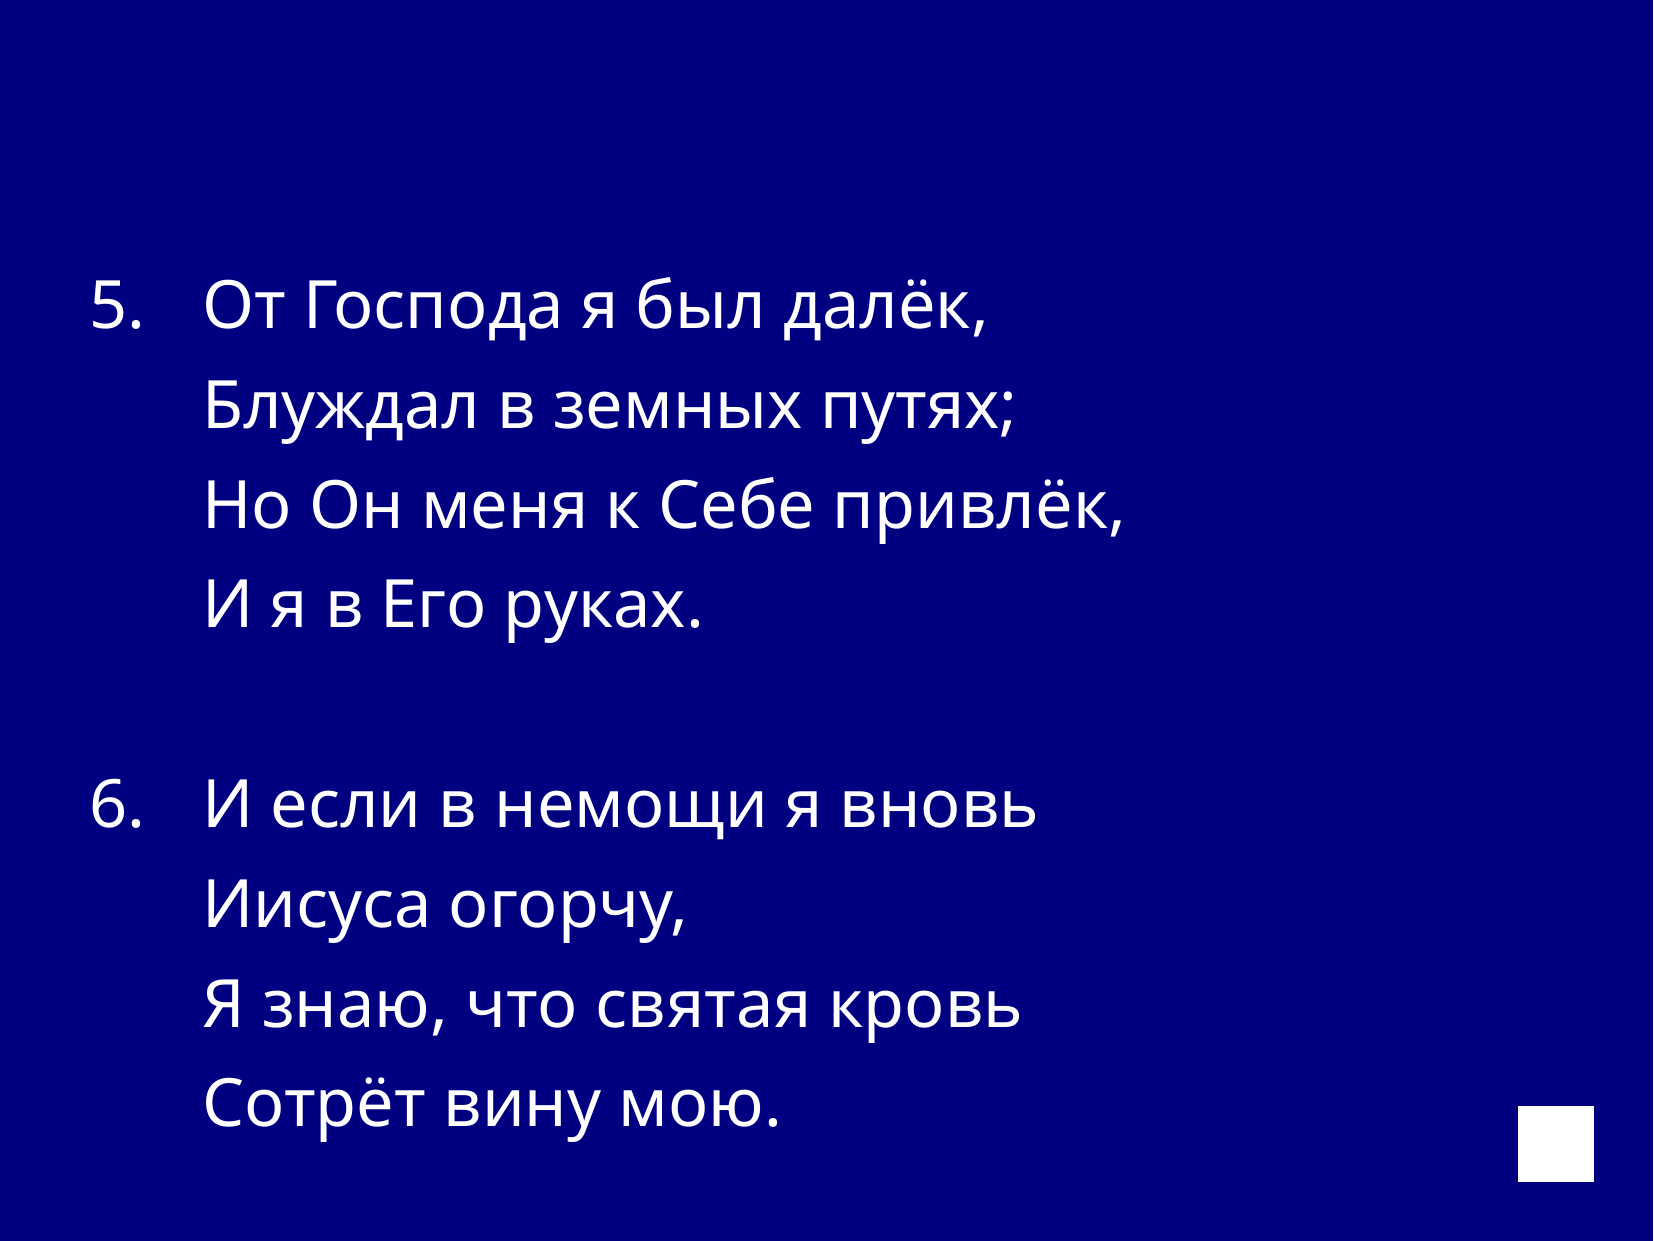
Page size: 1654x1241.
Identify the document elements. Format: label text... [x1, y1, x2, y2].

text_box [1518, 1106, 1594, 1182]
text_box 5. От Господа я был далёк, Блуждал в земных путях; Но Он меня к Себе привлёк, И я в Его руках. 6. И если в немощи я вновь Иисуса огорчу, Я знаю, что святая кровь Сотрёт вину мою. [75, 150, 1576, 1163]
